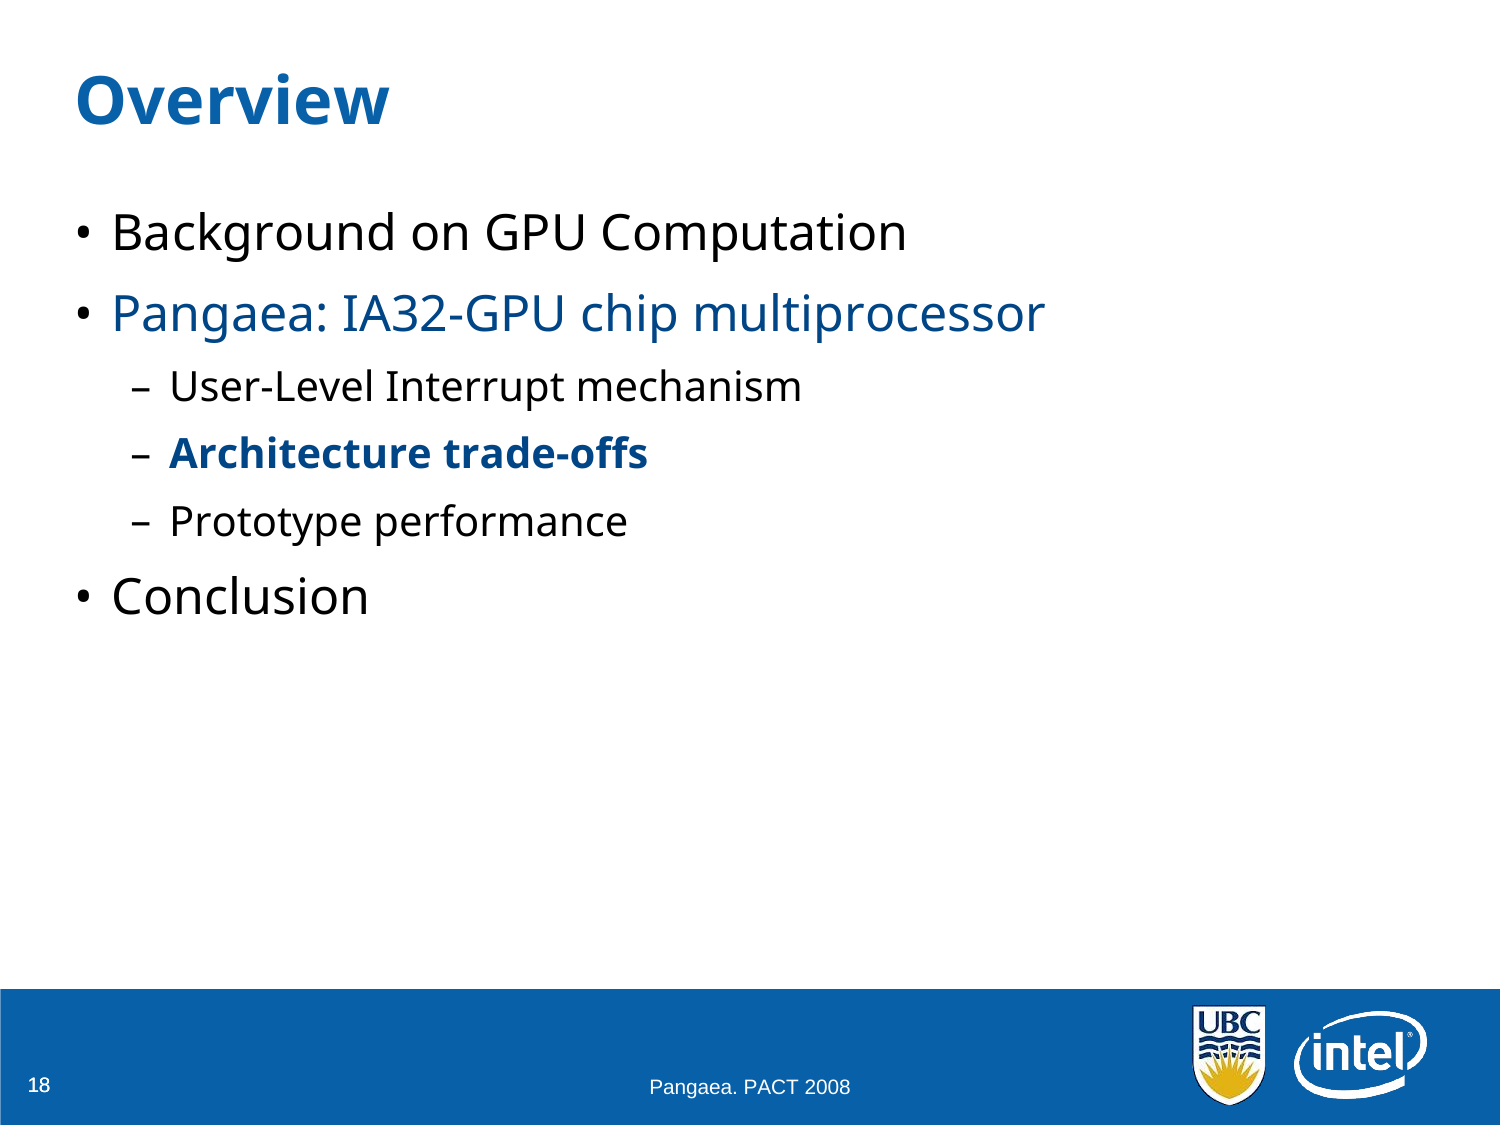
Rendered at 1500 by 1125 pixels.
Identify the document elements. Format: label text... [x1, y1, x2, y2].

picture [1294, 1011, 1427, 1099]
picture [1192, 1005, 1266, 1106]
title Overview [74, 25, 1427, 172]
list Background on GPU Computation Pangaea: IA32-GPU chip multiprocessor User-Level Interrupt mechanism Architecture trade-offs Prototype performance Conclusion [74, 197, 1427, 992]
